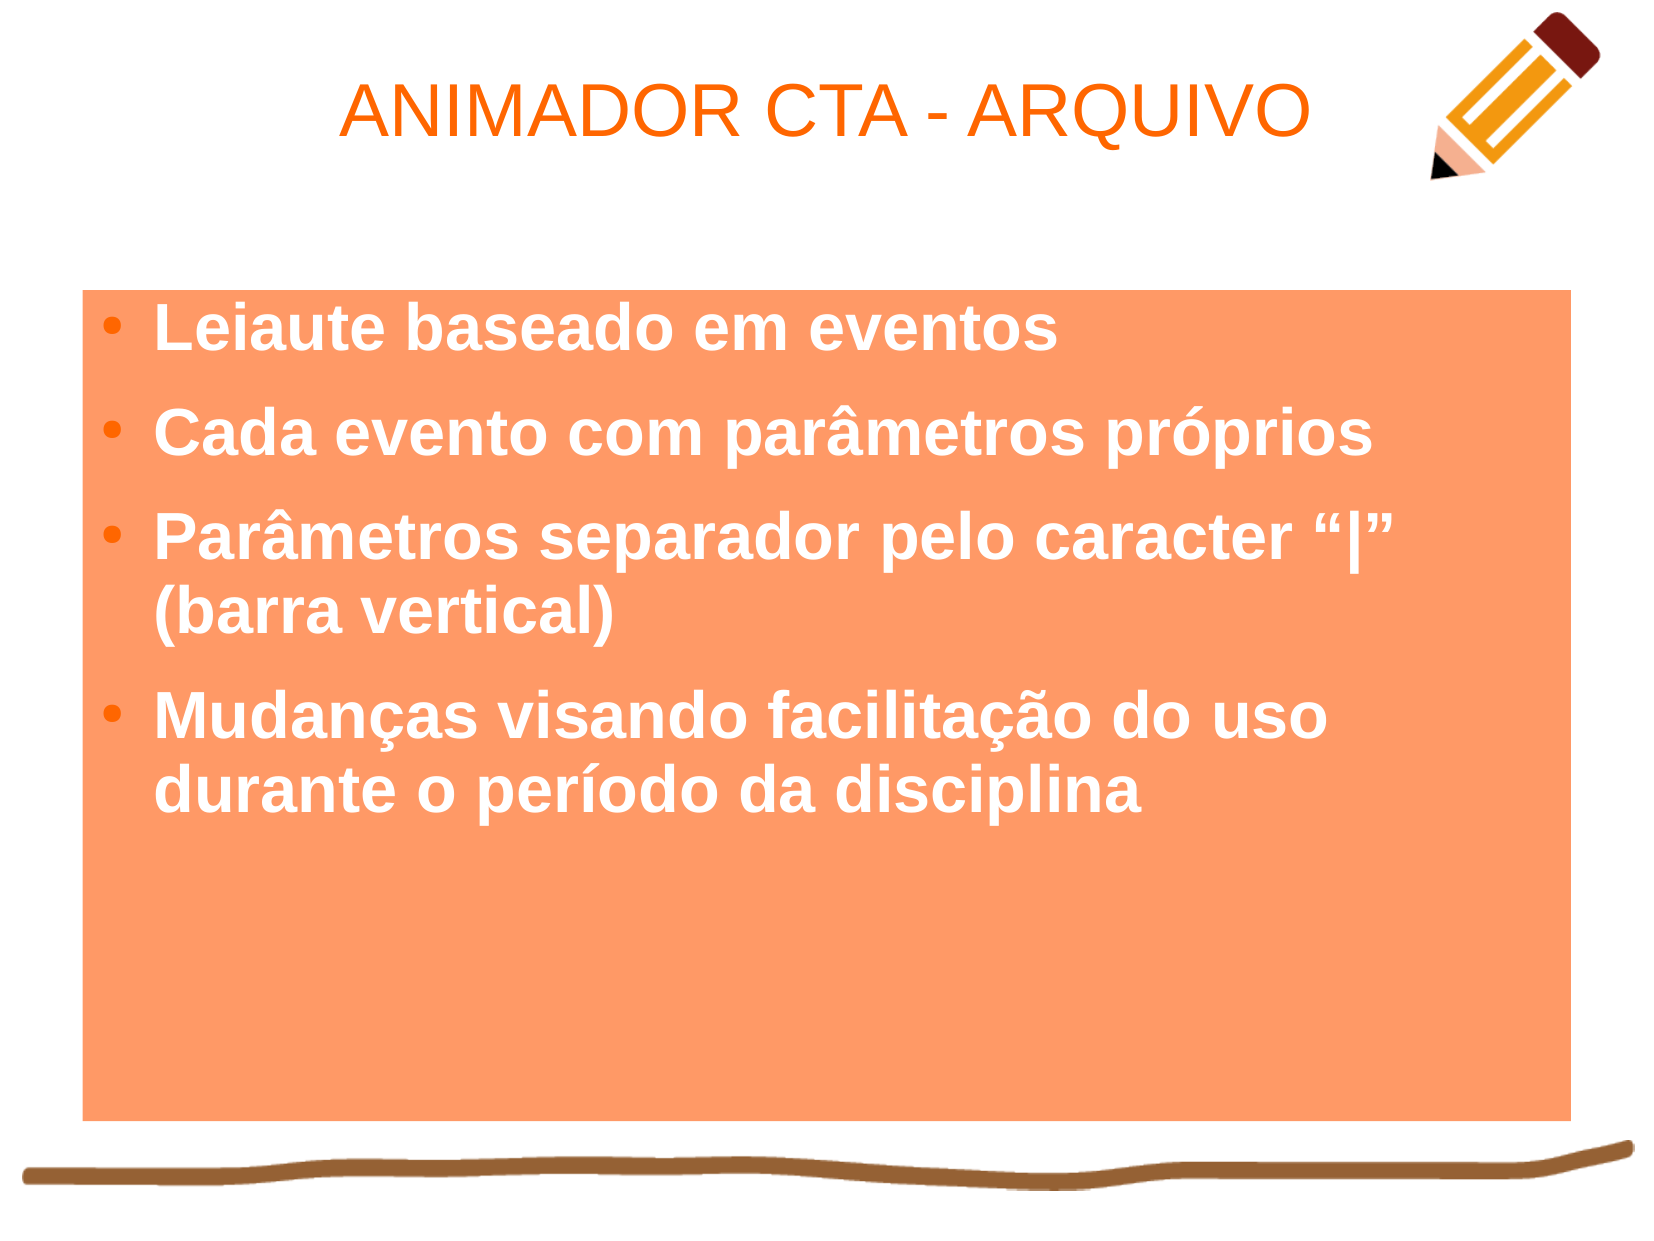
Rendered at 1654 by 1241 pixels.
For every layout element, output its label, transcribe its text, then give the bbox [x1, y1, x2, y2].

picture [1430, 12, 1601, 181]
picture [22, 1140, 1635, 1191]
title ANIMADOR CTA - ARQUIVO [82, 49, 1571, 172]
list Leiaute baseado em eventos Cada evento com parâmetros próprios Parâmetros separador pelo caracter “|” (barra vertical) Mudanças visando facilitação do uso durante o período da disciplina [82, 290, 1571, 1122]
